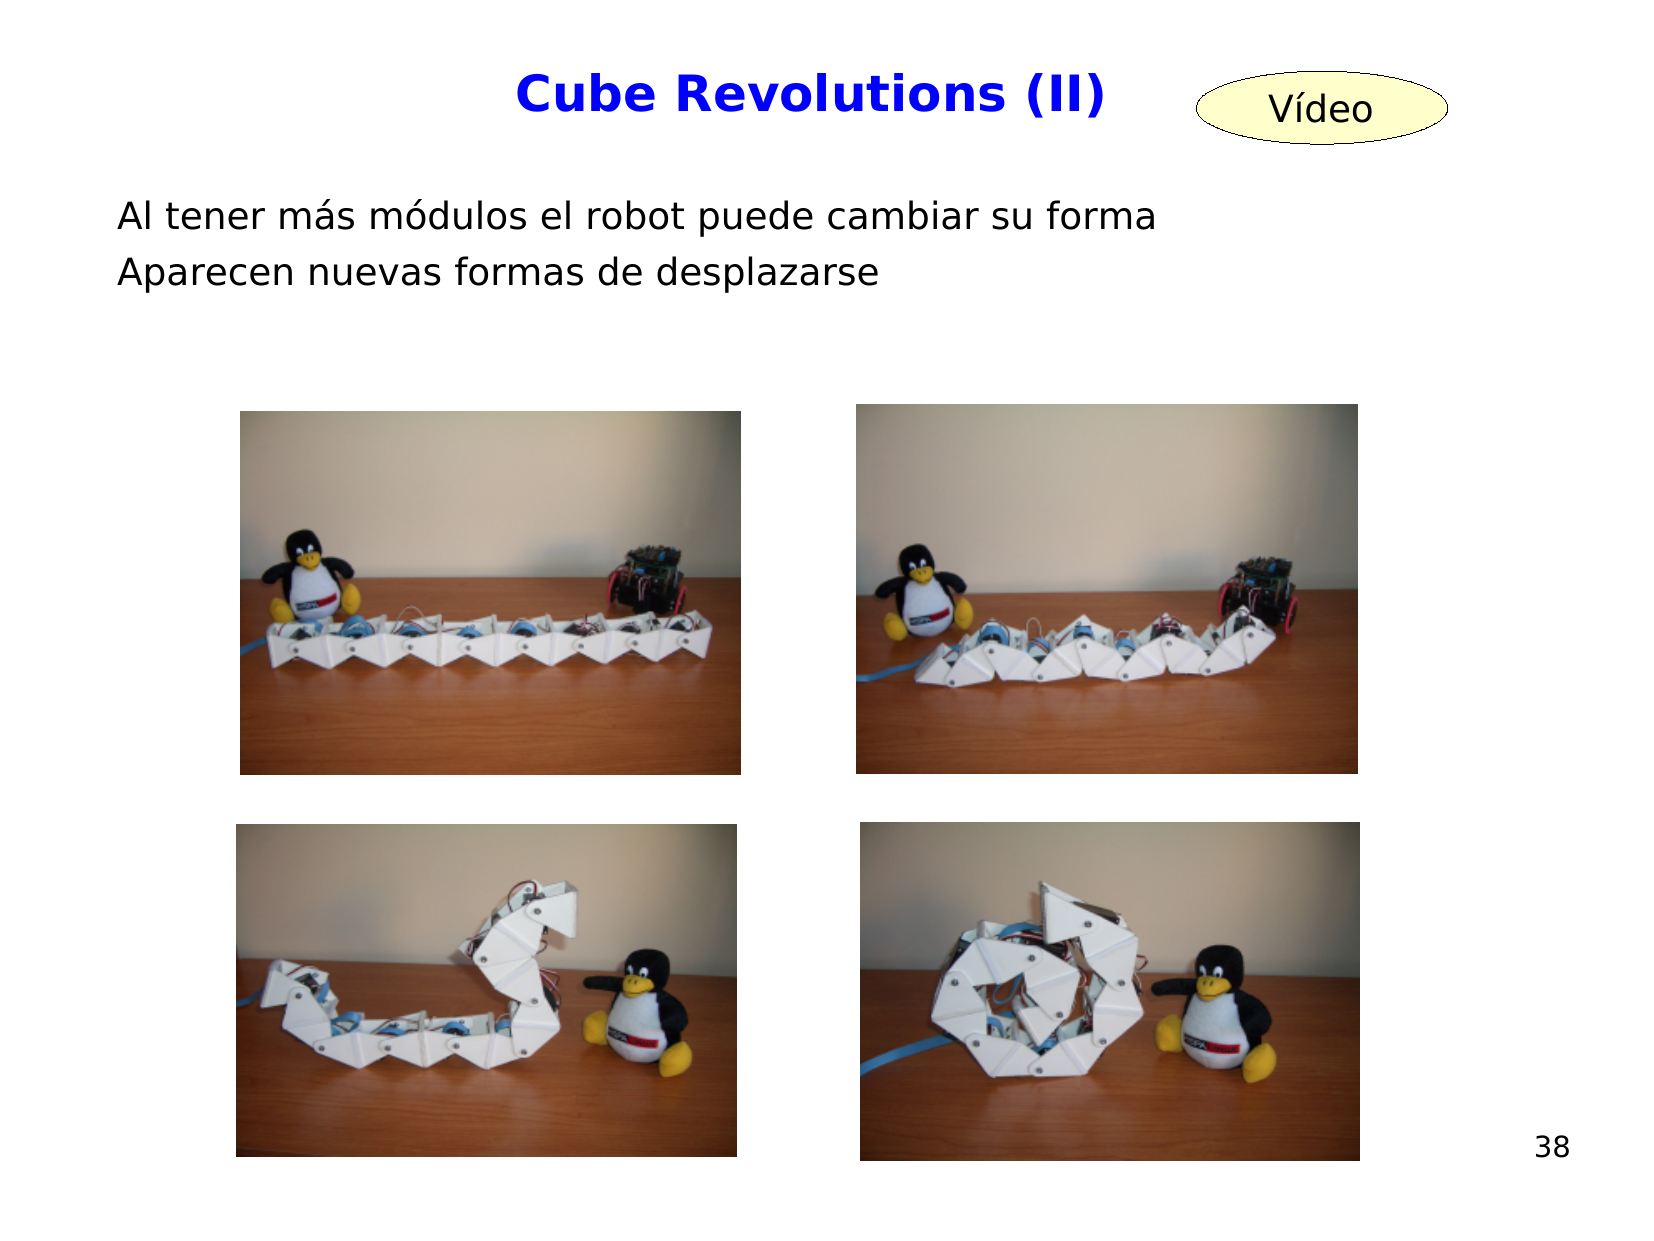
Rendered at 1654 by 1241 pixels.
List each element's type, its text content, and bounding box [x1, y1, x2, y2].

picture [236, 824, 737, 1157]
picture [860, 822, 1360, 1161]
picture [856, 404, 1358, 774]
text_box Vídeo [1253, 79, 1390, 139]
picture [240, 411, 741, 776]
text_box Al tener más módulos el robot puede cambiar su forma Aparecen nuevas formas de desplazarse [90, 187, 1187, 302]
text_box Cube Revolutions (II) [500, 57, 1123, 131]
text_box [1257, 139, 1387, 145]
text_box [1196, 71, 1448, 139]
